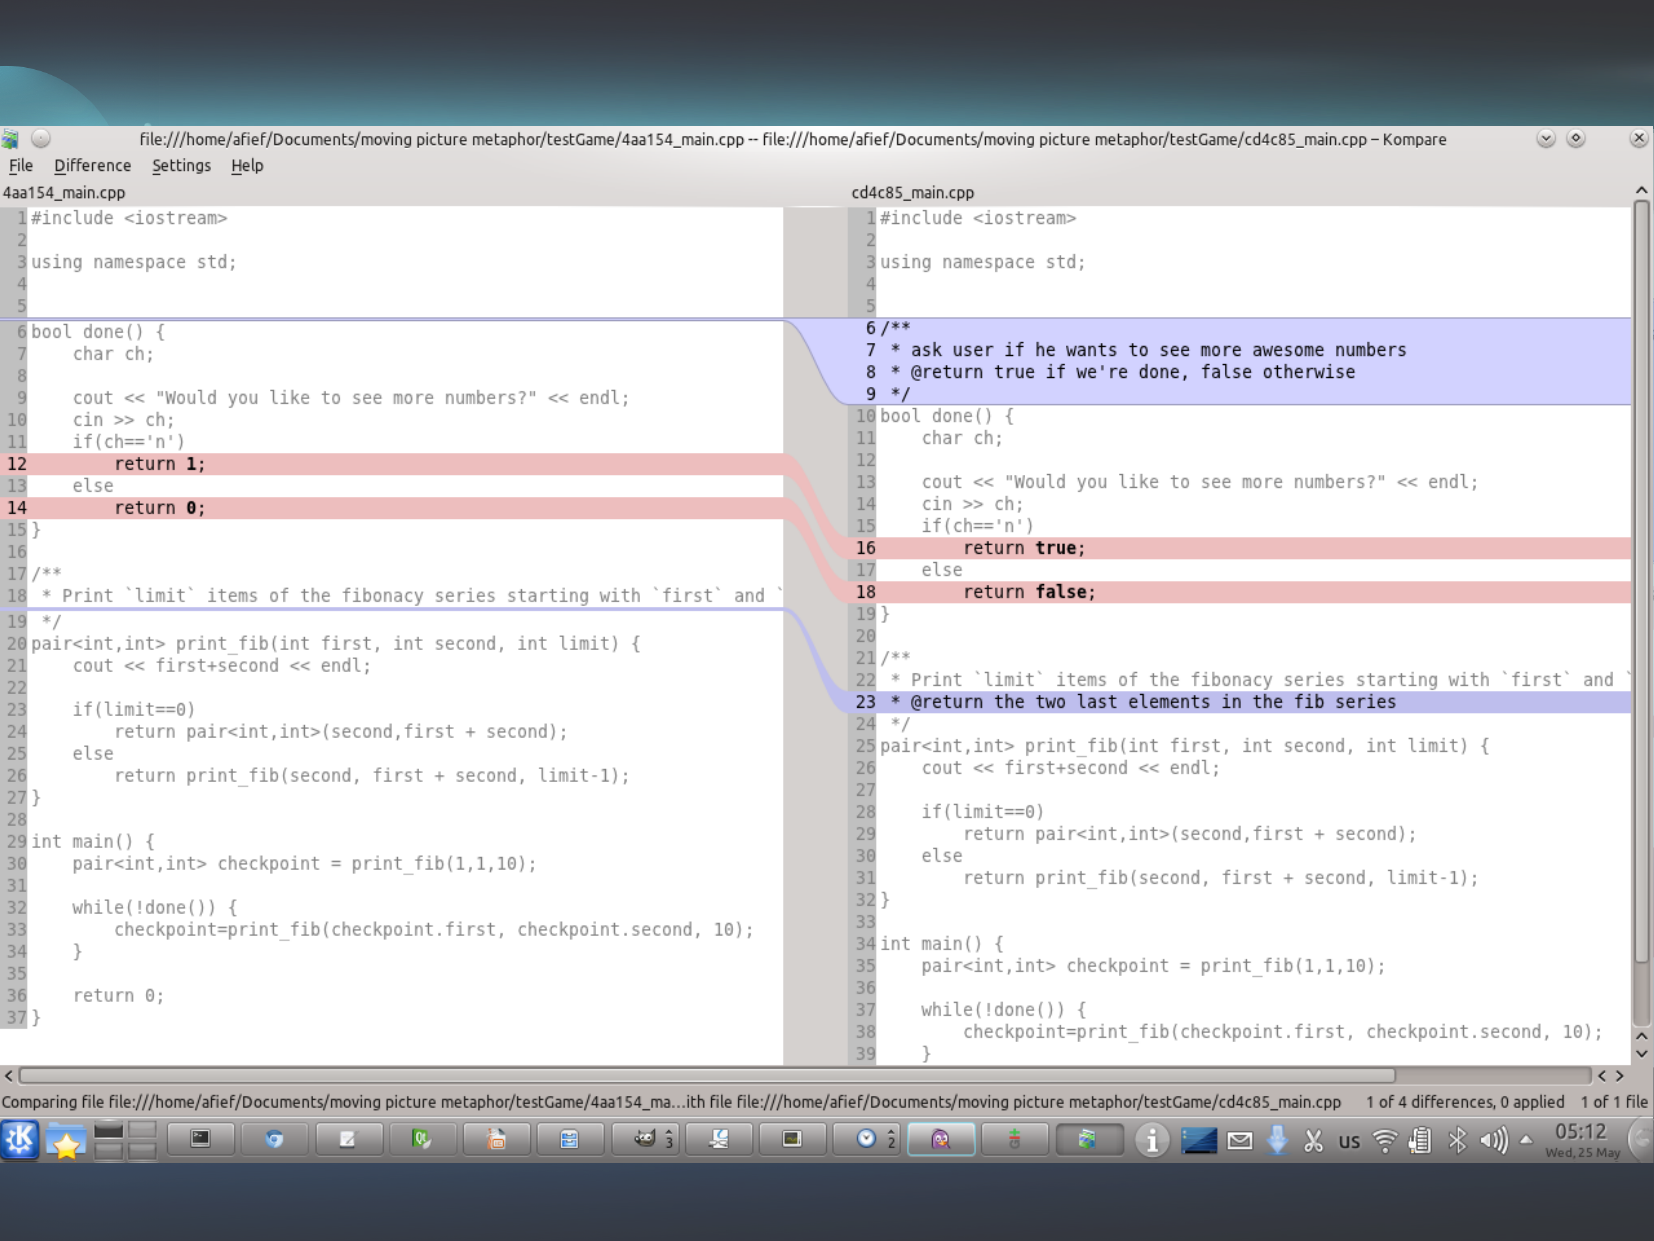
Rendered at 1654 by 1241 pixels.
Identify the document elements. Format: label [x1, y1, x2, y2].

picture [0, 126, 1654, 1163]
